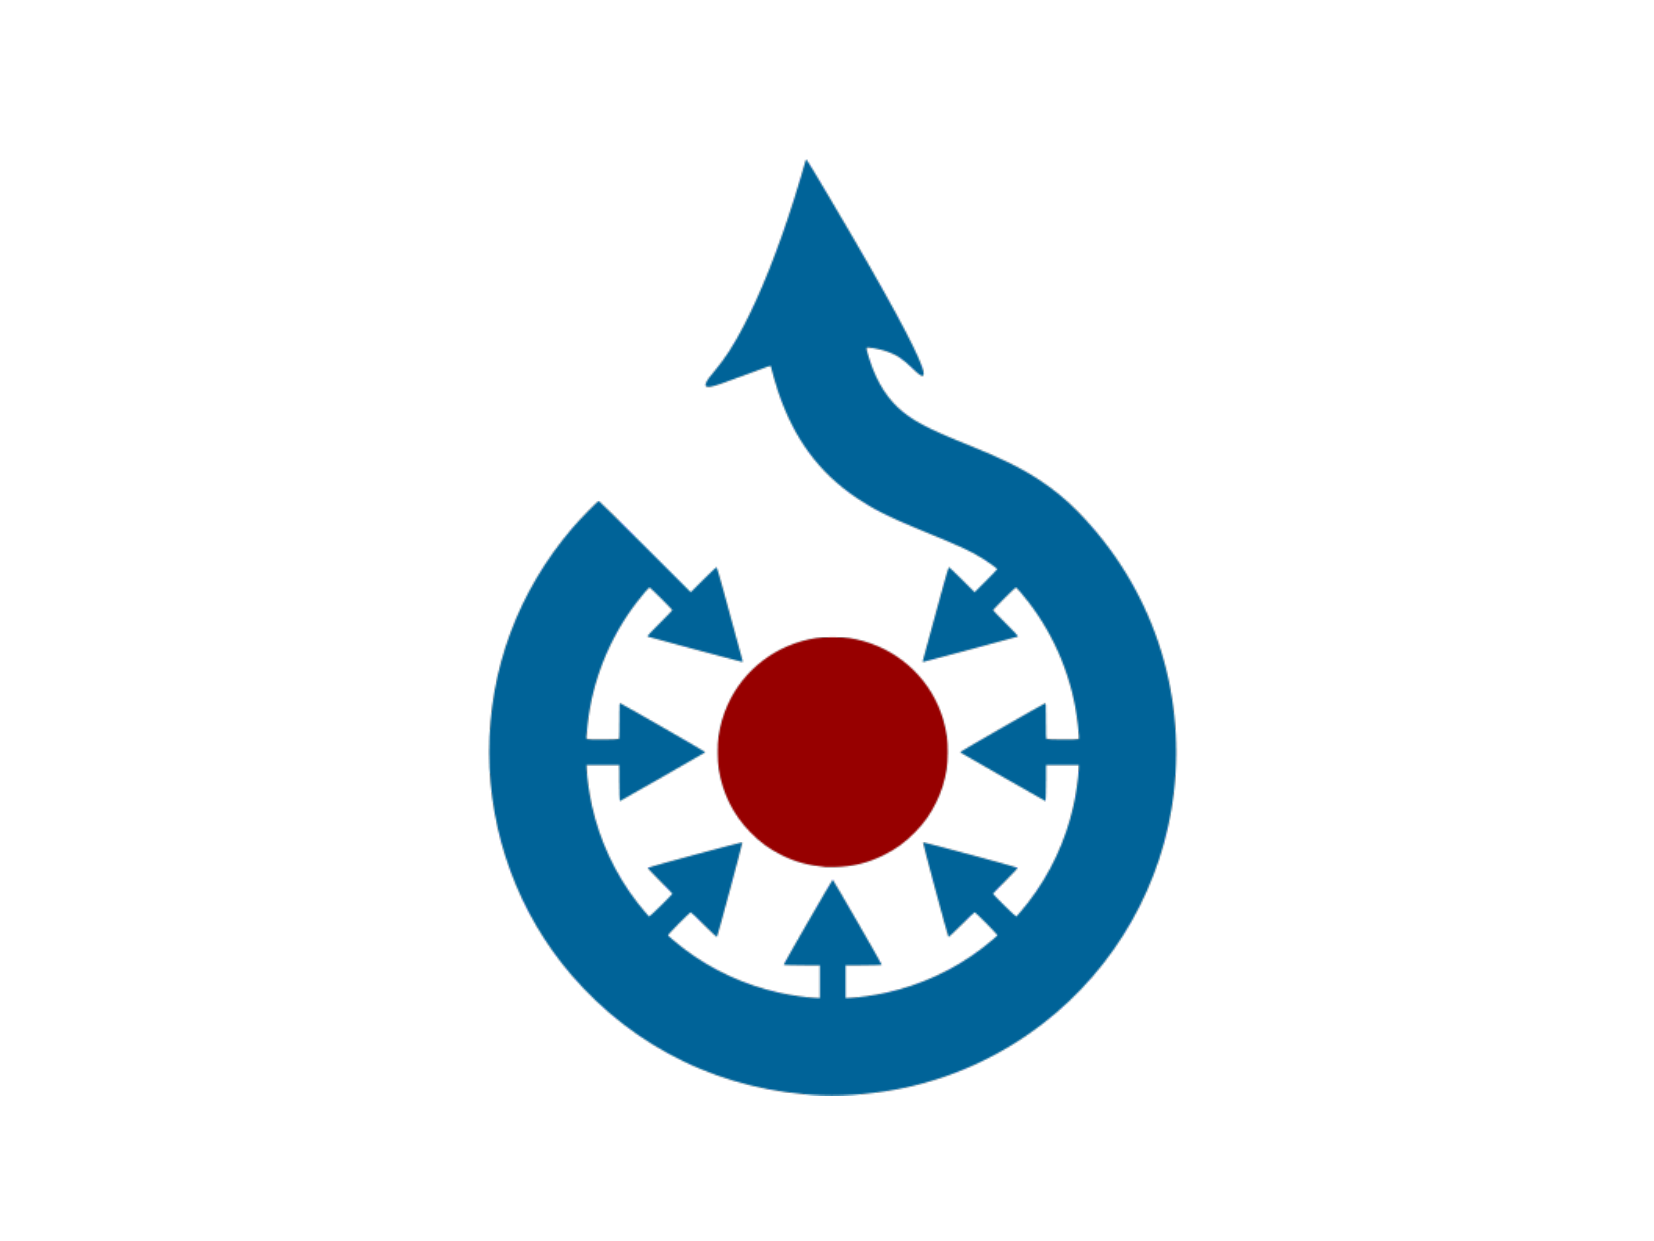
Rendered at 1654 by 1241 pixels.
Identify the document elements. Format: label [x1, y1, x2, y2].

picture [484, 159, 1182, 1096]
